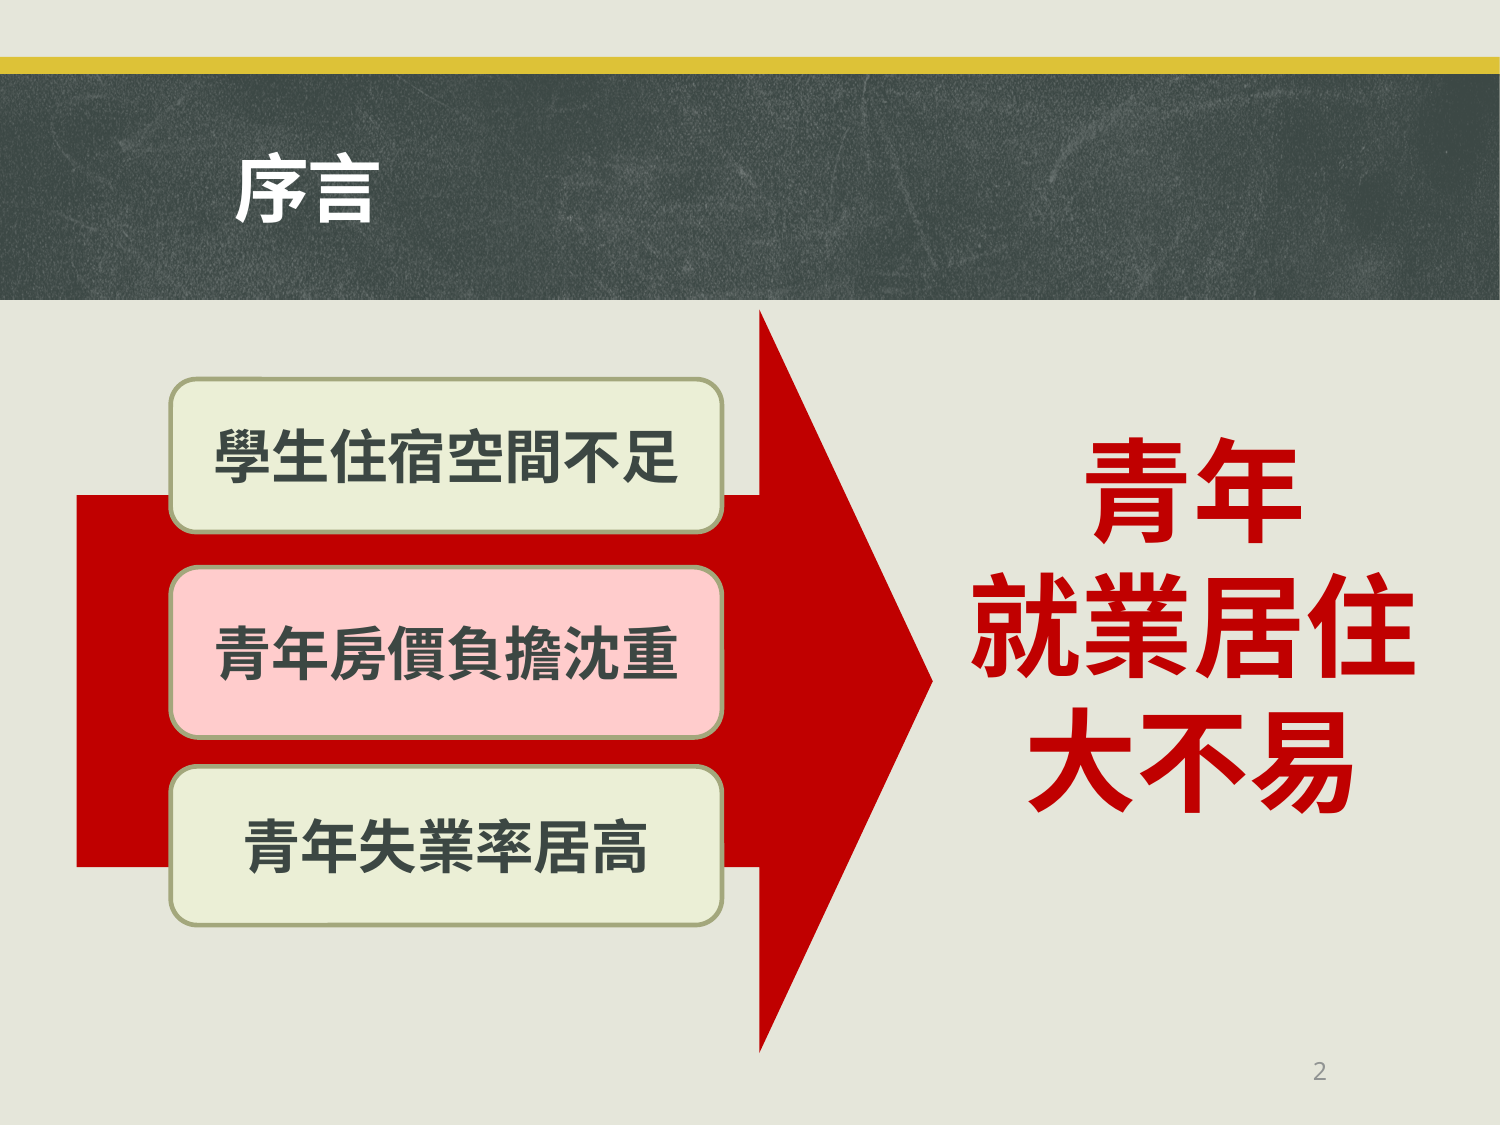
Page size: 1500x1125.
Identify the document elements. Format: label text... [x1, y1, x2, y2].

slide_number <編號> [1099, 1042, 1343, 1103]
text_box 青年失業率居高 [170, 766, 722, 926]
text_box 學生住宿空間不足 [170, 379, 722, 533]
text_box [76, 309, 930, 1054]
picture [0, 74, 1500, 300]
text_box 青年房價負擔沈重 [170, 567, 722, 738]
text_box 青年 就業居住 大不易 [930, 413, 1456, 834]
title 序言 [0, 76, 1343, 300]
